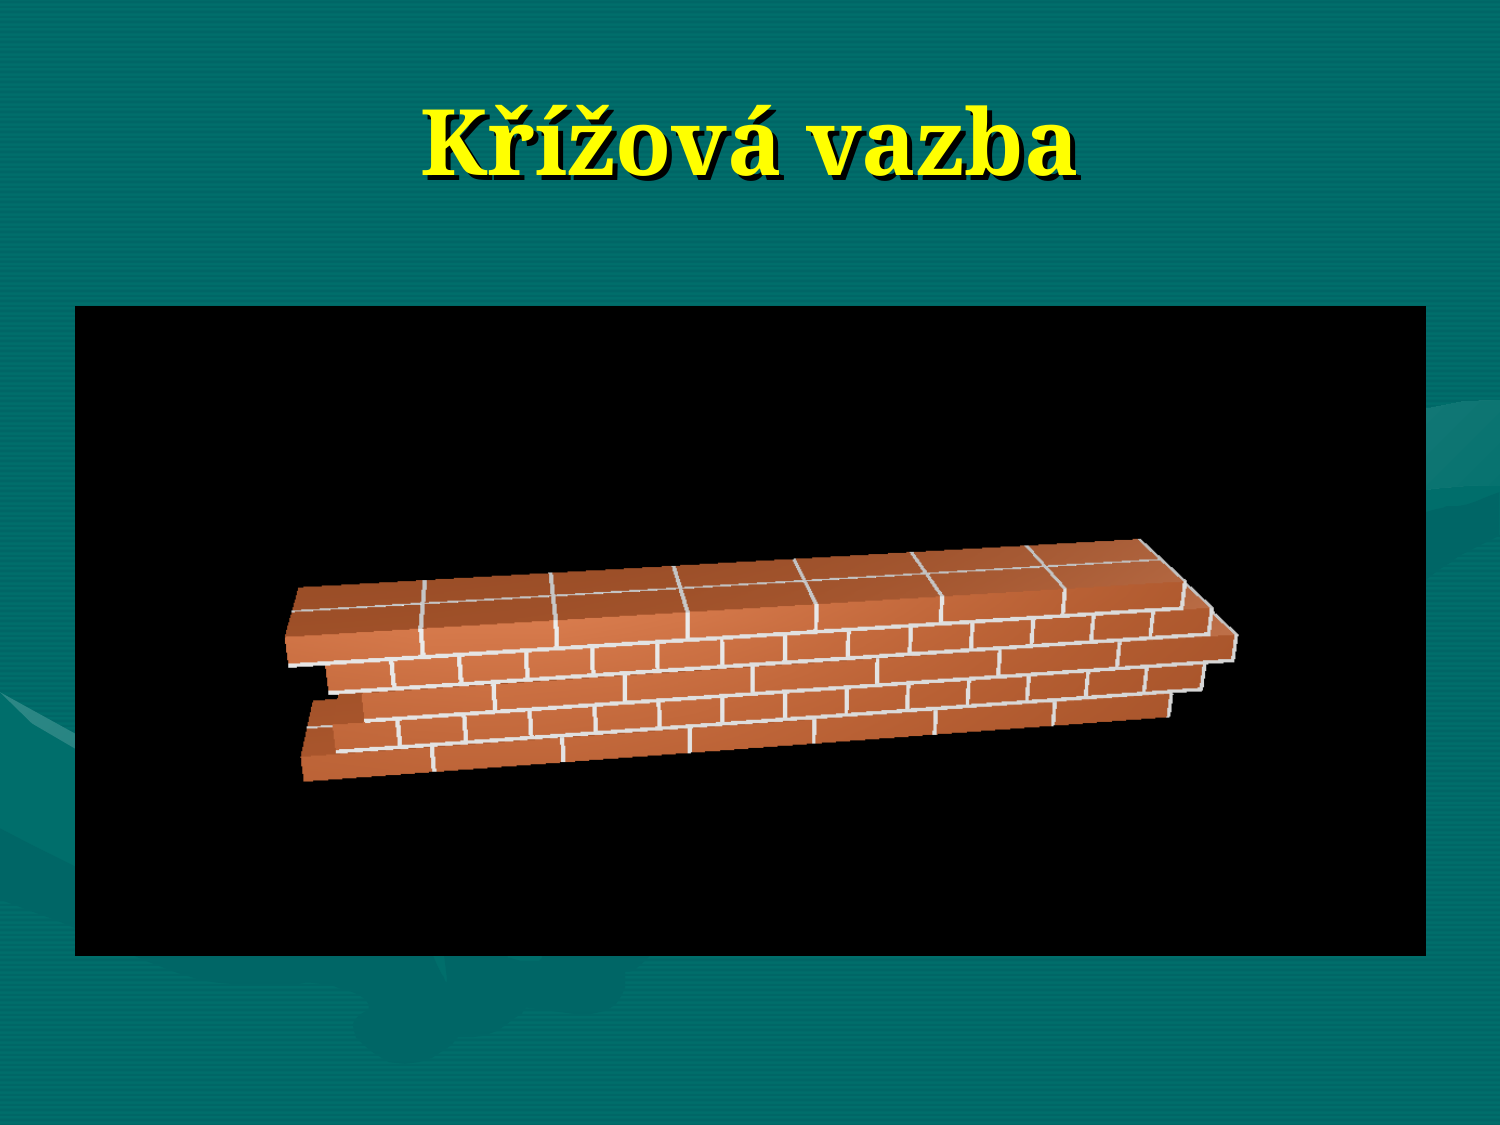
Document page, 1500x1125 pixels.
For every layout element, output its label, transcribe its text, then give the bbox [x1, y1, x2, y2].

title Křížová vazba [75, 45, 1426, 233]
picture [75, 306, 1426, 956]
